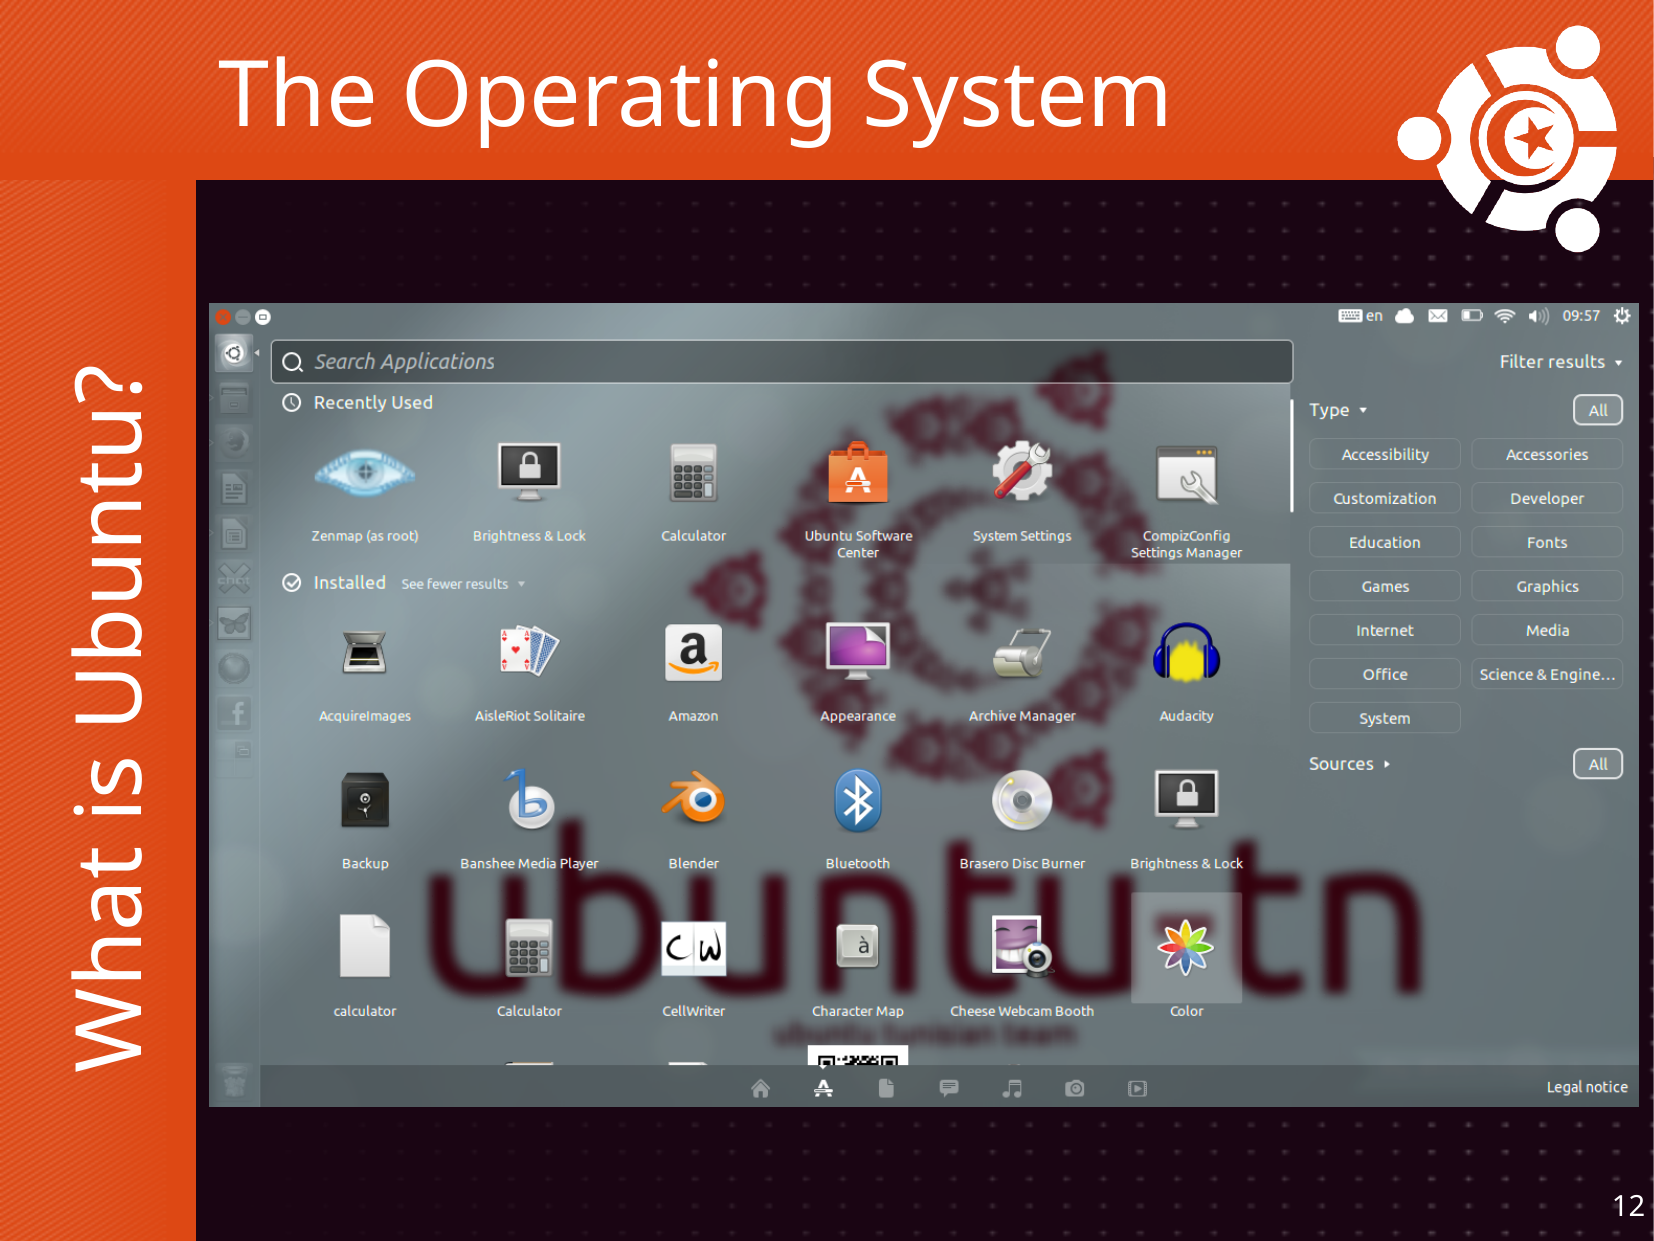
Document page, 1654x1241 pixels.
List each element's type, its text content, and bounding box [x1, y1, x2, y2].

title The Operating System [0, 2, 1394, 181]
title What is Ubuntu? [17, 210, 196, 1229]
picture [0, 0, 1654, 1241]
